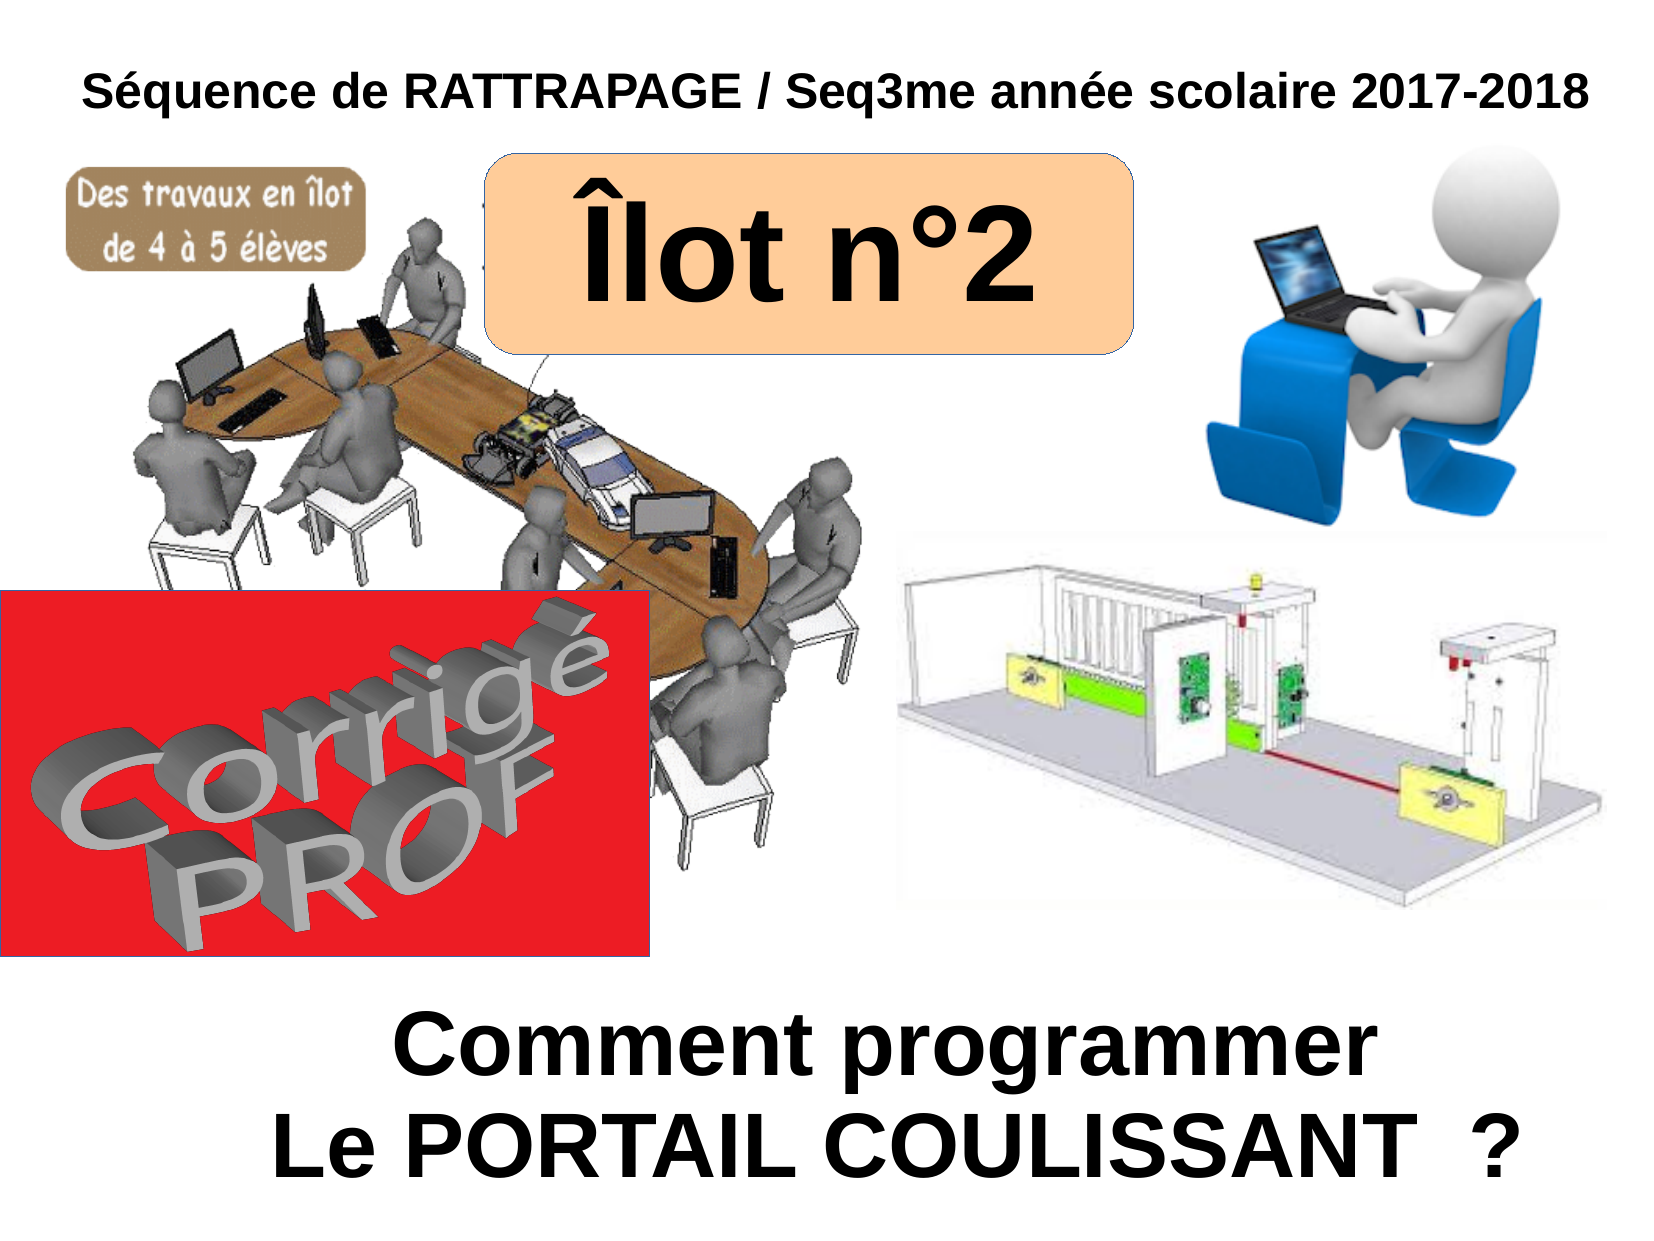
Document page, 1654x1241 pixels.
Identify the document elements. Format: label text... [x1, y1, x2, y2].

picture [55, 139, 1607, 910]
text_box Séquence de RATTRAPAGE / Seq3me année scolaire 2017-2018 [67, 56, 1615, 127]
text_box Comment programmer Le PORTAIL COULISSANT ? [200, 984, 1571, 1205]
text_box Îlot n°2 [484, 153, 1134, 355]
text_box [0, 590, 650, 957]
